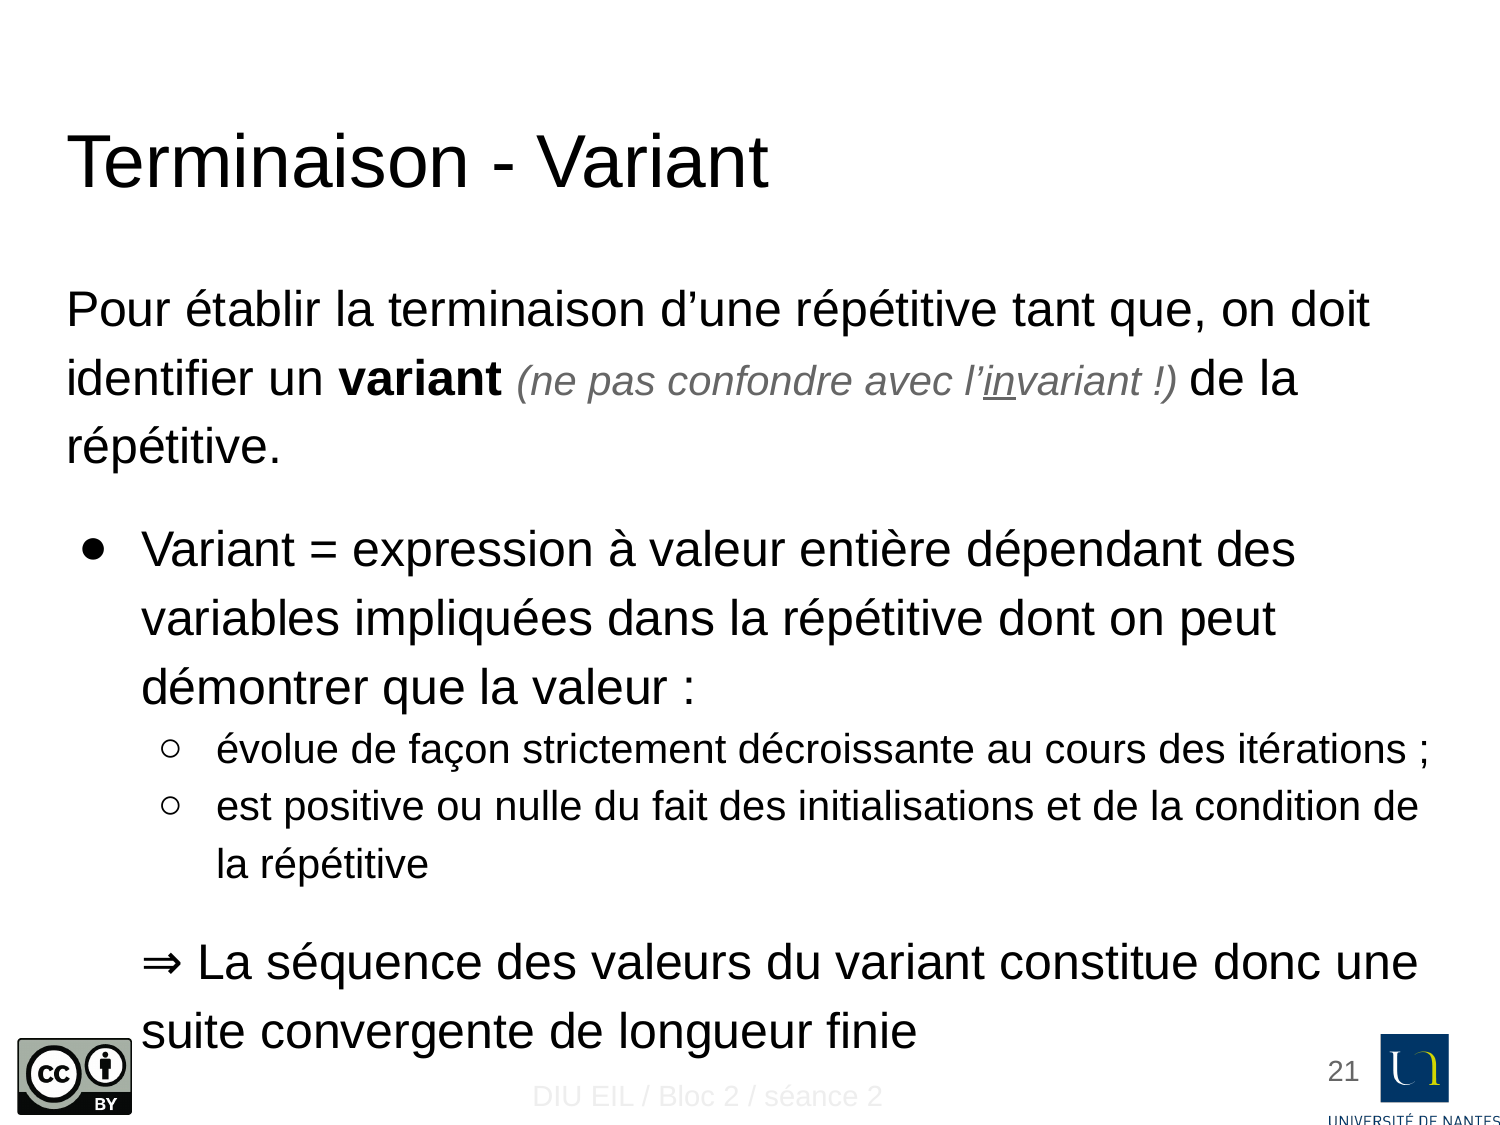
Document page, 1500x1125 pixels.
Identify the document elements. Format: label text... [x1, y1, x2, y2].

title Terminaison - Variant [51, 97, 1449, 223]
picture [1329, 1034, 1500, 1125]
picture [17, 1038, 132, 1115]
slide_number <numéro> [1284, 1038, 1375, 1102]
list Pour établir la terminaison d’une répétitive tant que, on doit identifier un variant (ne pas confondre avec l’invariant !) de la répétitive. Variant = expression à valeur entière dépendant des variables impliquées dans la répétitive dont on peut démontrer que la valeur : évolue de façon strictement décroissante au cours des itérations ; est positive ou nulle du fait des initialisations et de la condition de la répétitive ⇒ La séquence des valeurs du variant constitue donc une suite convergente de longueur finie [51, 252, 1449, 1064]
